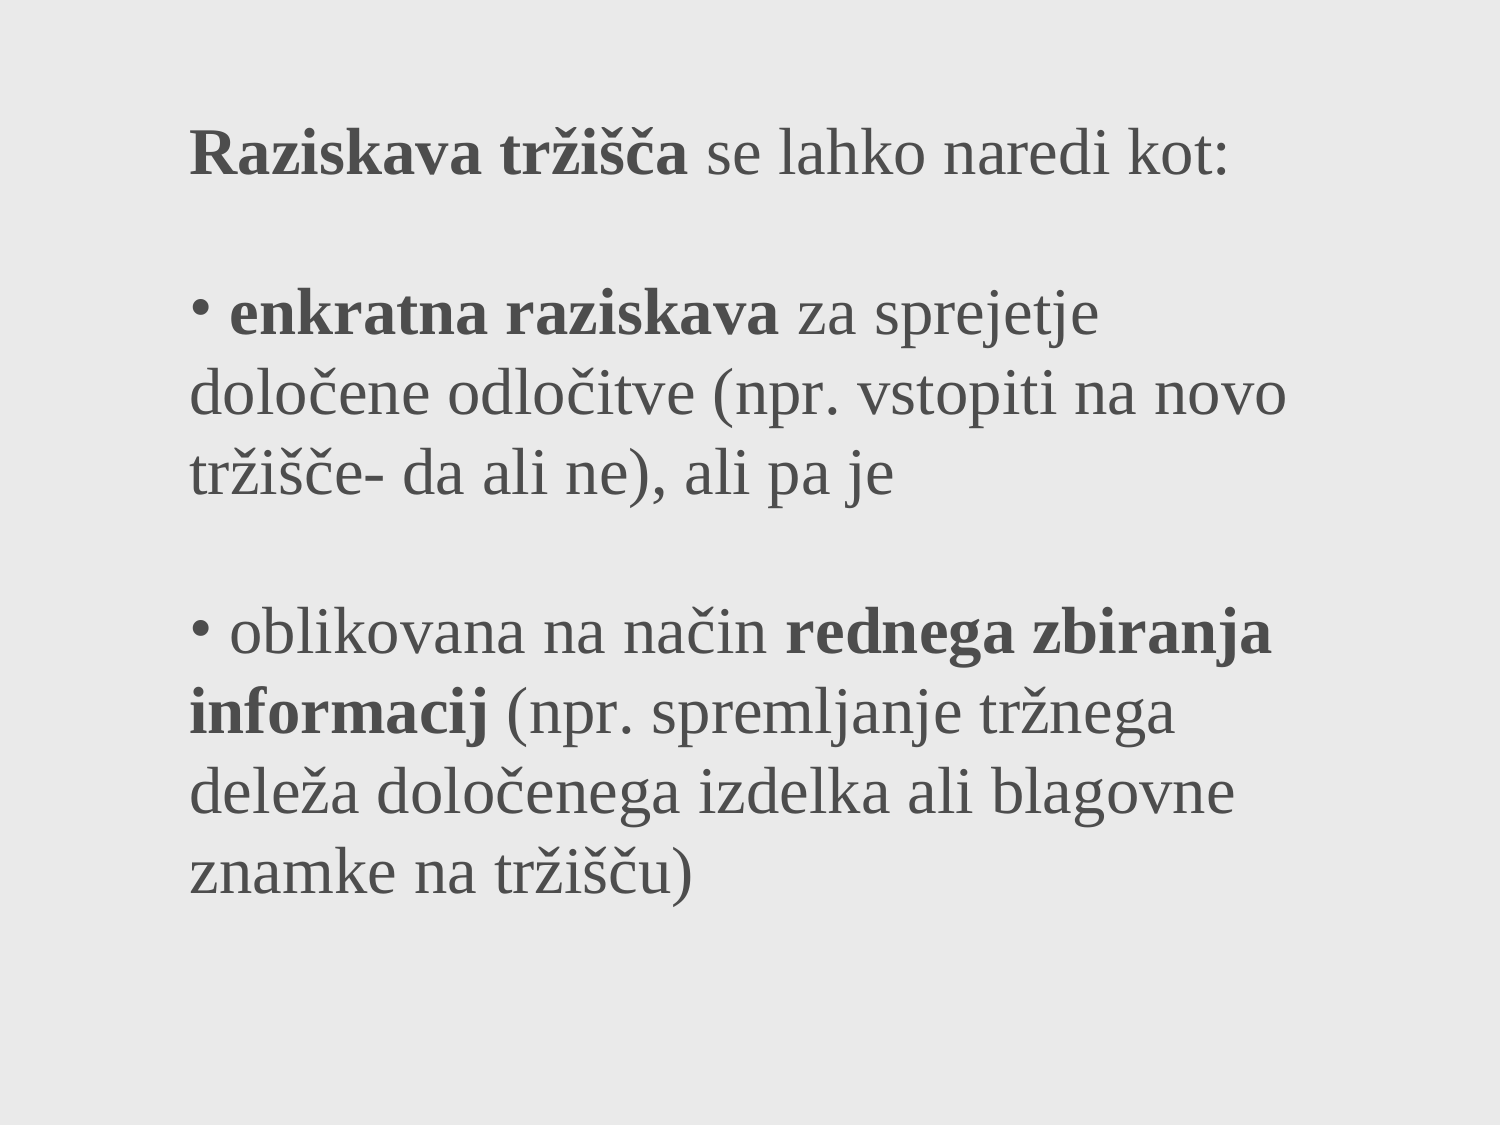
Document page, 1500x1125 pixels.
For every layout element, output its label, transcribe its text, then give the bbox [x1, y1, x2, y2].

text_box Raziskava tržišča se lahko naredi kot: enkratna raziskava za sprejetje določene odločitve (npr. vstopiti na novo tržišče- da ali ne), ali pa je oblikovana na način rednega zbiranja informacij (npr. spremljanje tržnega deleža določenega izdelka ali blagovne znamke na tržišču) [174, 99, 1338, 1075]
